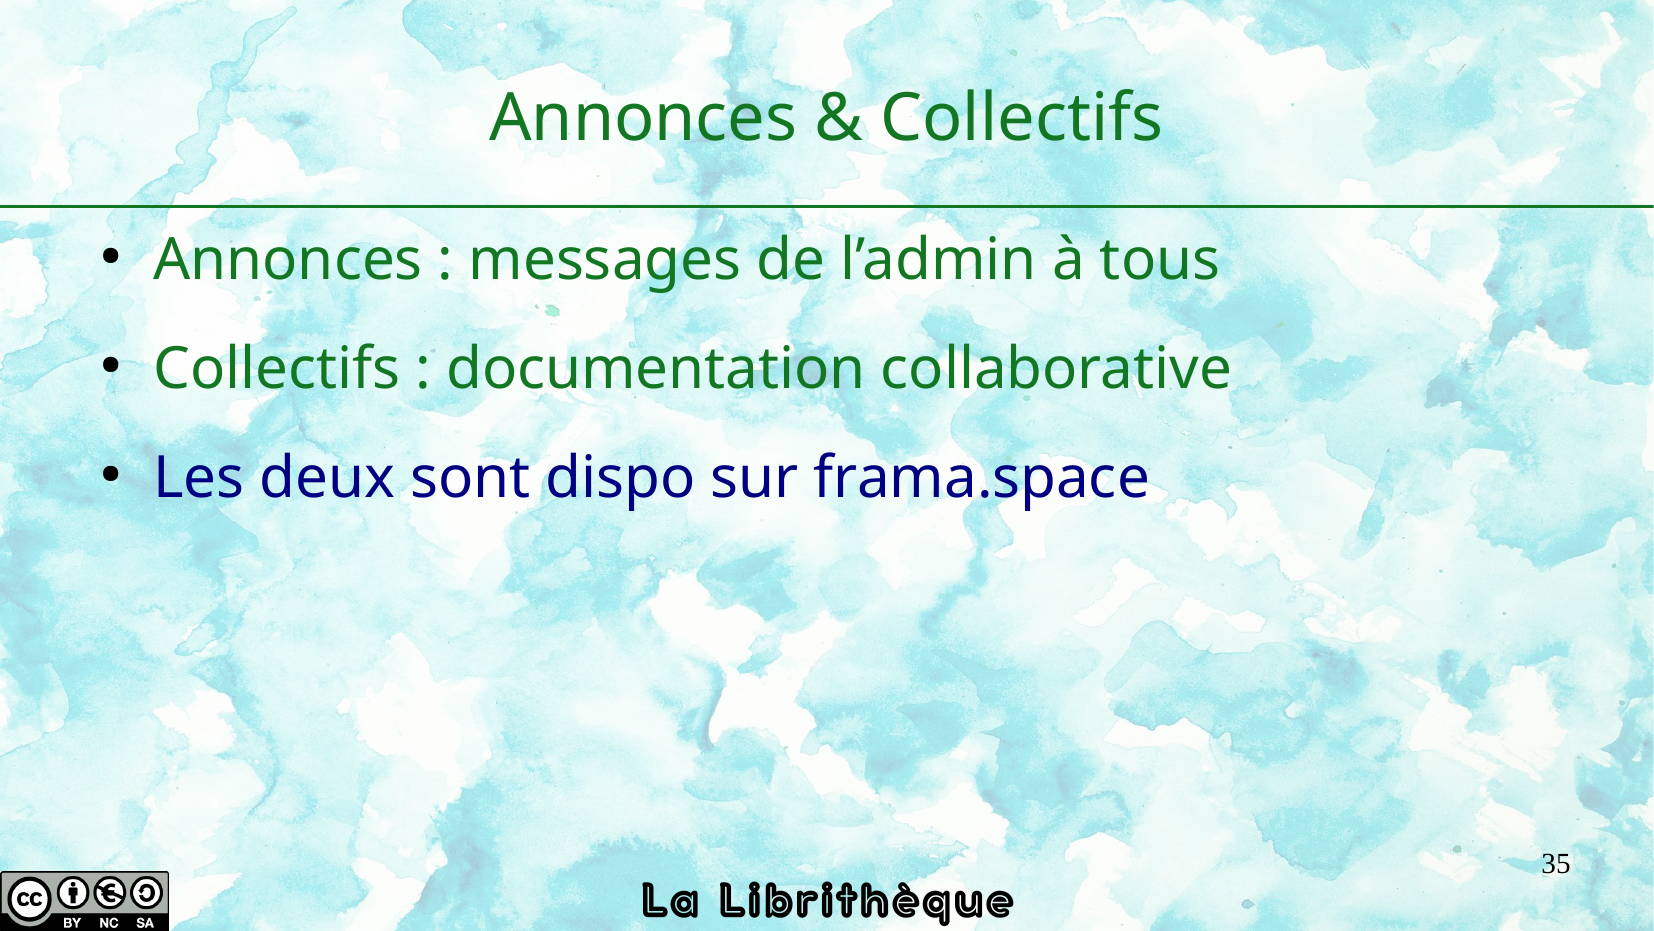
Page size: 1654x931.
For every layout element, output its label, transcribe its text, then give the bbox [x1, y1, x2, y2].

picture [0, 871, 169, 931]
list Annonces : messages de l’admin à tous Collectifs : documentation collaborative Les deux sont dispo sur frama.space [82, 217, 1571, 827]
picture [628, 827, 1026, 931]
title Annonces & Collectifs [82, 37, 1571, 193]
